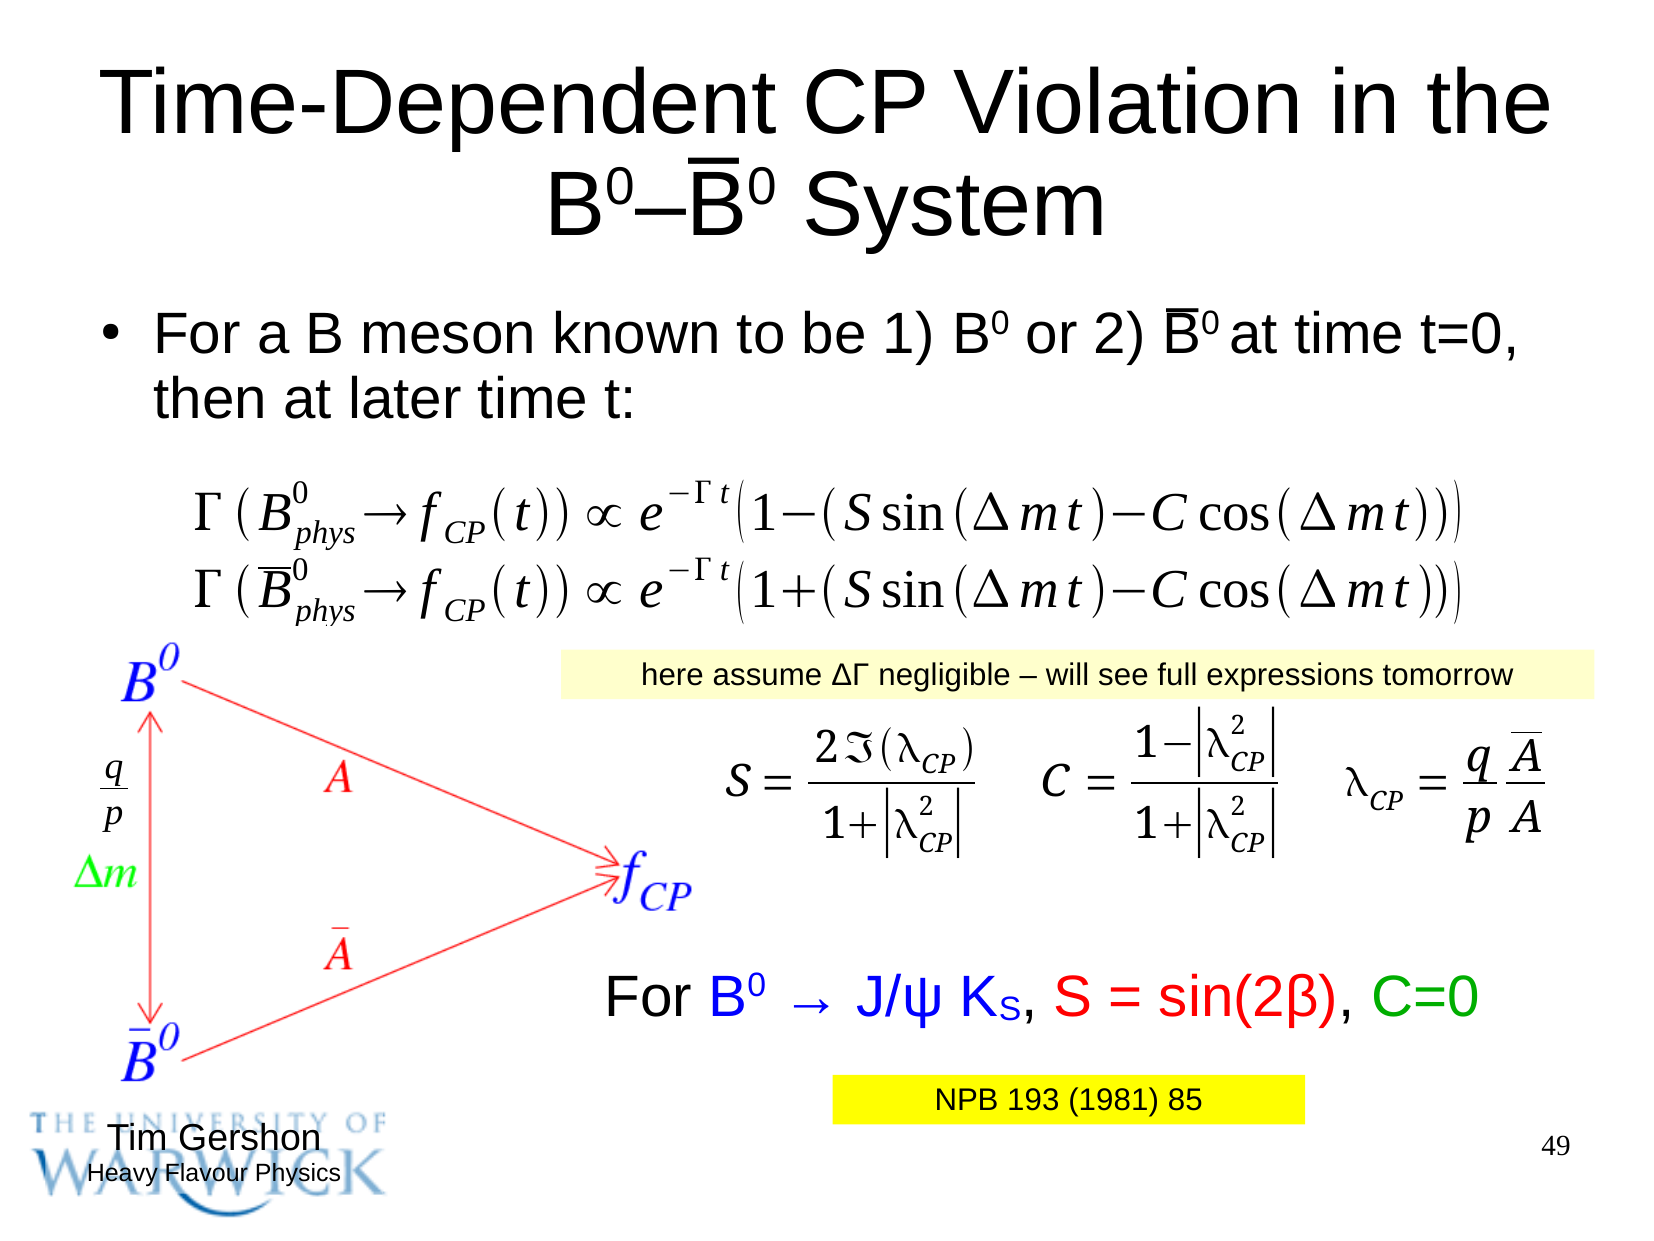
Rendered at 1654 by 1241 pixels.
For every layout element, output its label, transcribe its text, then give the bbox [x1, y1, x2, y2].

picture [15, 626, 792, 1105]
title Time-Dependent CP Violation in the B0–B0 System [82, 48, 1571, 258]
list For a B meson known to be 1) B0 or 2) B0 at time t=0, then at later time t: [82, 301, 1571, 649]
chart [714, 706, 1559, 863]
picture [19, 1106, 406, 1232]
text_box NPB 193 (1981) 85 [832, 1074, 1306, 1125]
chart [177, 473, 1477, 629]
text_box Tim Gershon Heavy Flavour Physics [45, 1108, 383, 1194]
text_box For B0 → J/ψ KS, S = sin(2β), C=0 [496, 956, 1589, 1059]
text_box here assume ΔΓ negligible – will see full expressions tomorrow [561, 649, 1595, 700]
chart [88, 744, 138, 833]
text_box – [655, 94, 774, 212]
text_box – [1151, 265, 1211, 346]
